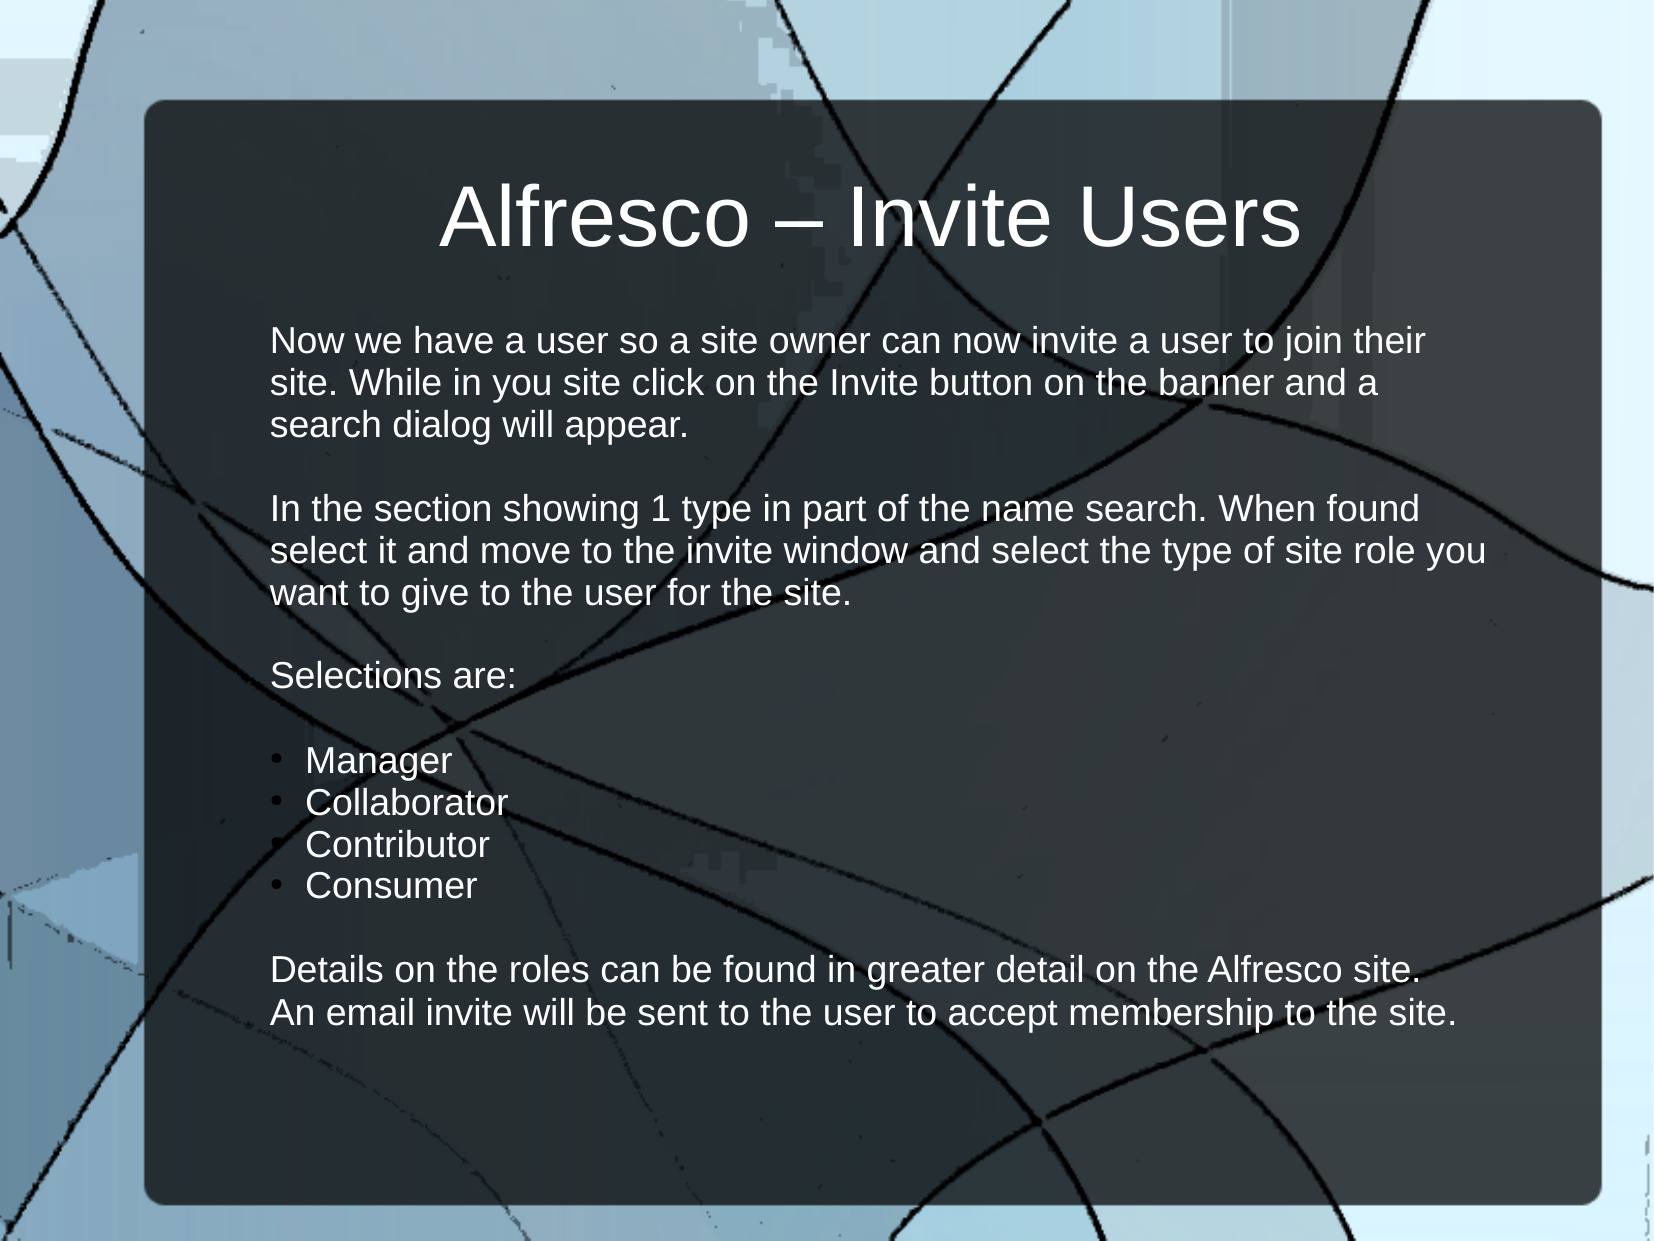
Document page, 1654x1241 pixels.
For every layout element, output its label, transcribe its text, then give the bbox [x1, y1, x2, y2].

picture [0, 0, 1654, 1241]
text_box Now we have a user so a site owner can now invite a user to join their site. While in you site click on the Invite button on the banner and a search dialog will appear. In the section showing 1 type in part of the name search. When found select it and move to the invite window and select the type of site role you want to give to the user for the site. Selections are: Manager Collaborator Contributor Consumer Details on the roles can be found in greater detail on the Alfresco site. An email invite will be sent to the user to accept membership to the site. [255, 325, 1516, 1126]
title Alfresco – Invite Users [159, 108, 1583, 325]
